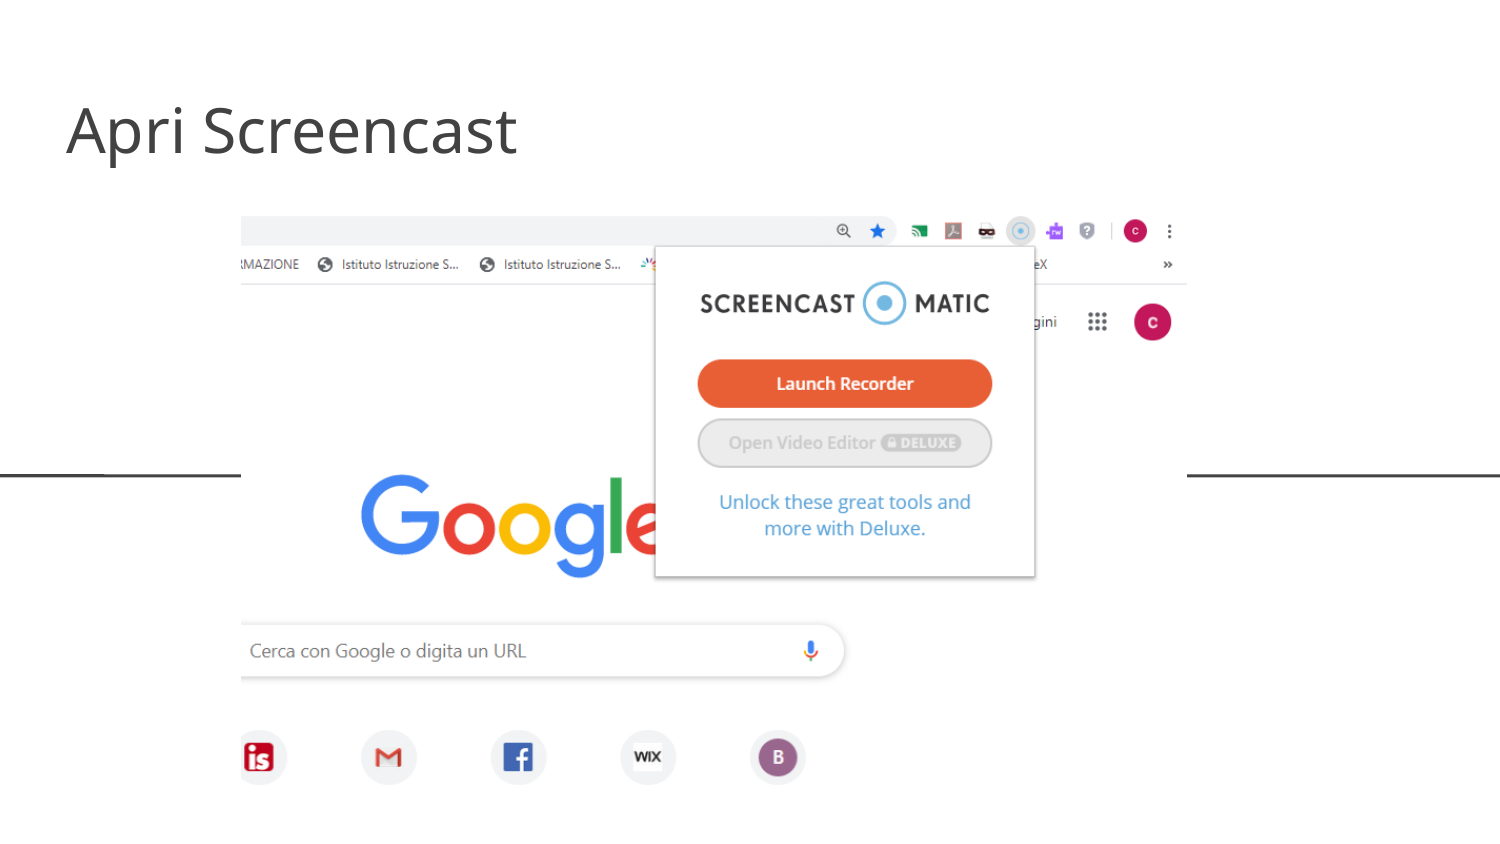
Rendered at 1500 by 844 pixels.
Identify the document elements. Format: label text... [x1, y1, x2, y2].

text_box Informatica fisica [1187, 425, 1207, 526]
picture [241, 212, 1187, 787]
title Apri Screencast [51, 61, 1449, 182]
text_box Motion design [69, 425, 241, 526]
